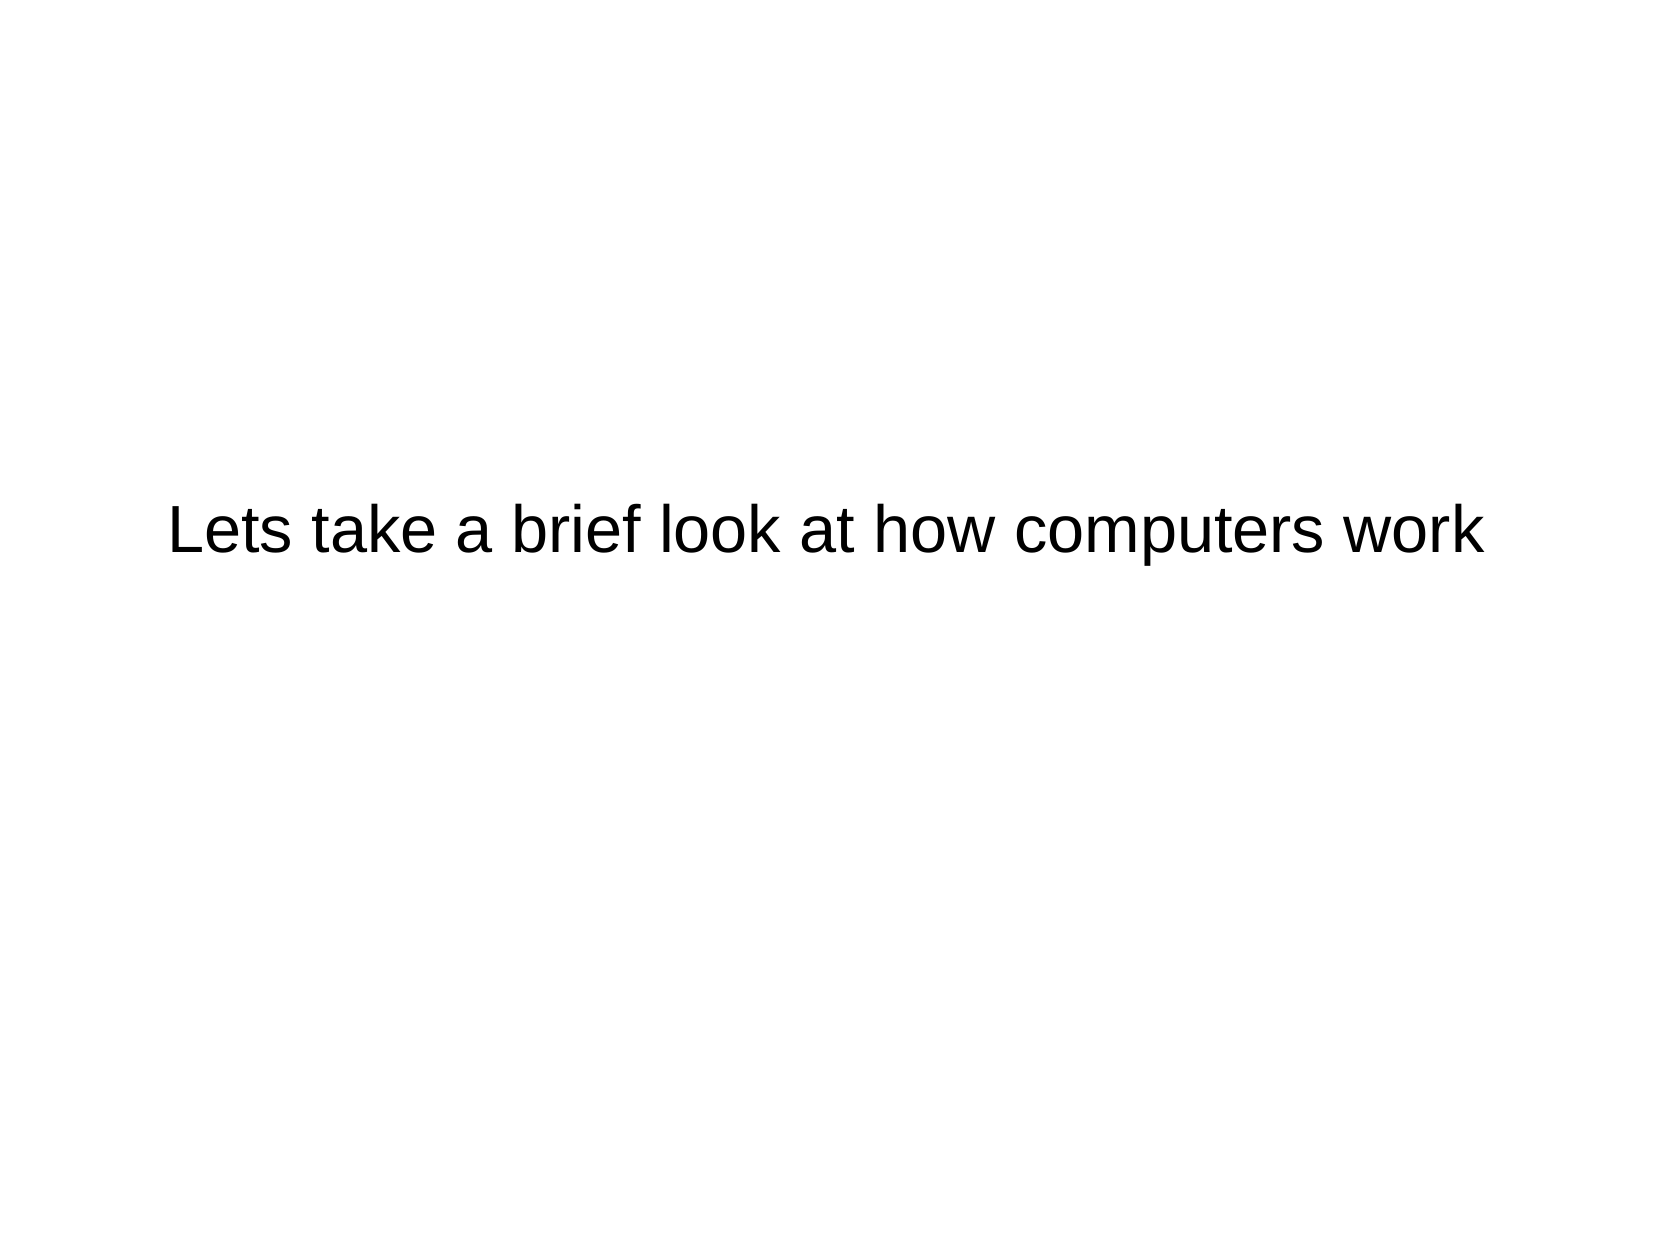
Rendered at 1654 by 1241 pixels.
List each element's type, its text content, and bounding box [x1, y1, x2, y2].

subtitle Lets take a brief look at how computers work [82, 49, 1571, 1010]
